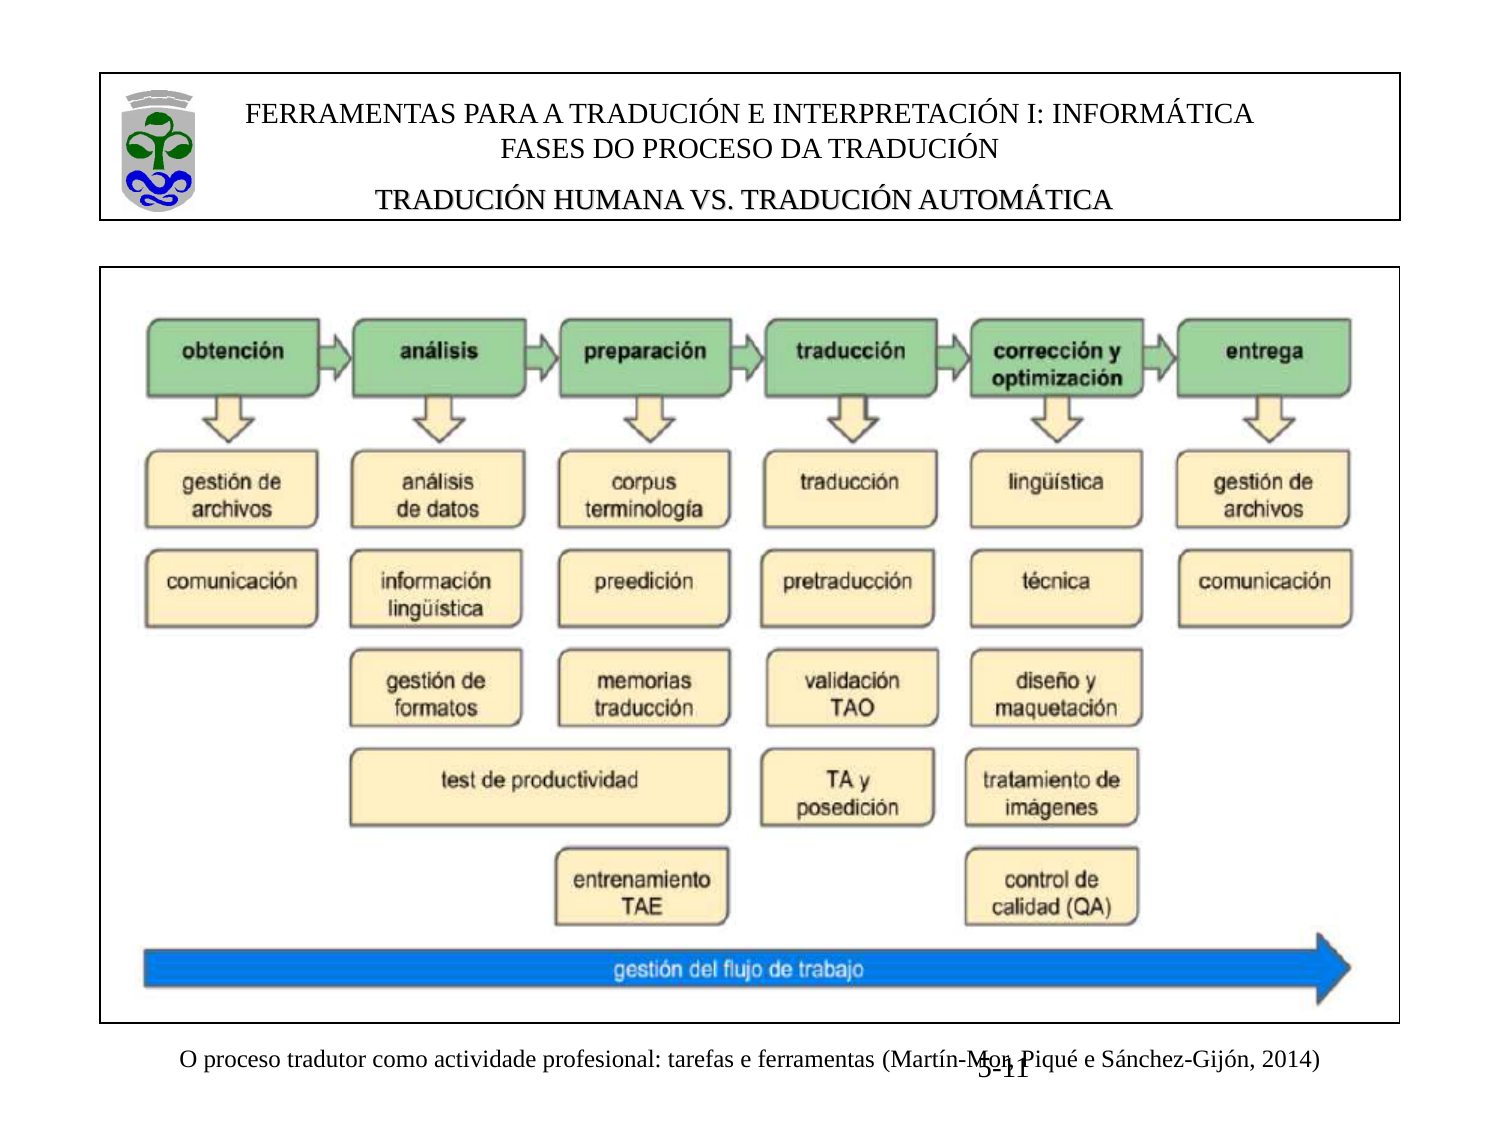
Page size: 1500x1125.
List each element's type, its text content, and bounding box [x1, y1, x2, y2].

text_box O proceso tradutor como actividade profesional: tarefas e ferramentas (Martín-Mor, Piqué e Sánchez-Gijón, 2014) [100, 1035, 1400, 1080]
text_box TRADUCIÓN HUMANA VS. TRADUCIÓN AUTOMÁTICA [147, 172, 1341, 224]
text_box 5-11 [962, 1040, 1423, 1083]
picture [123, 290, 1377, 1012]
